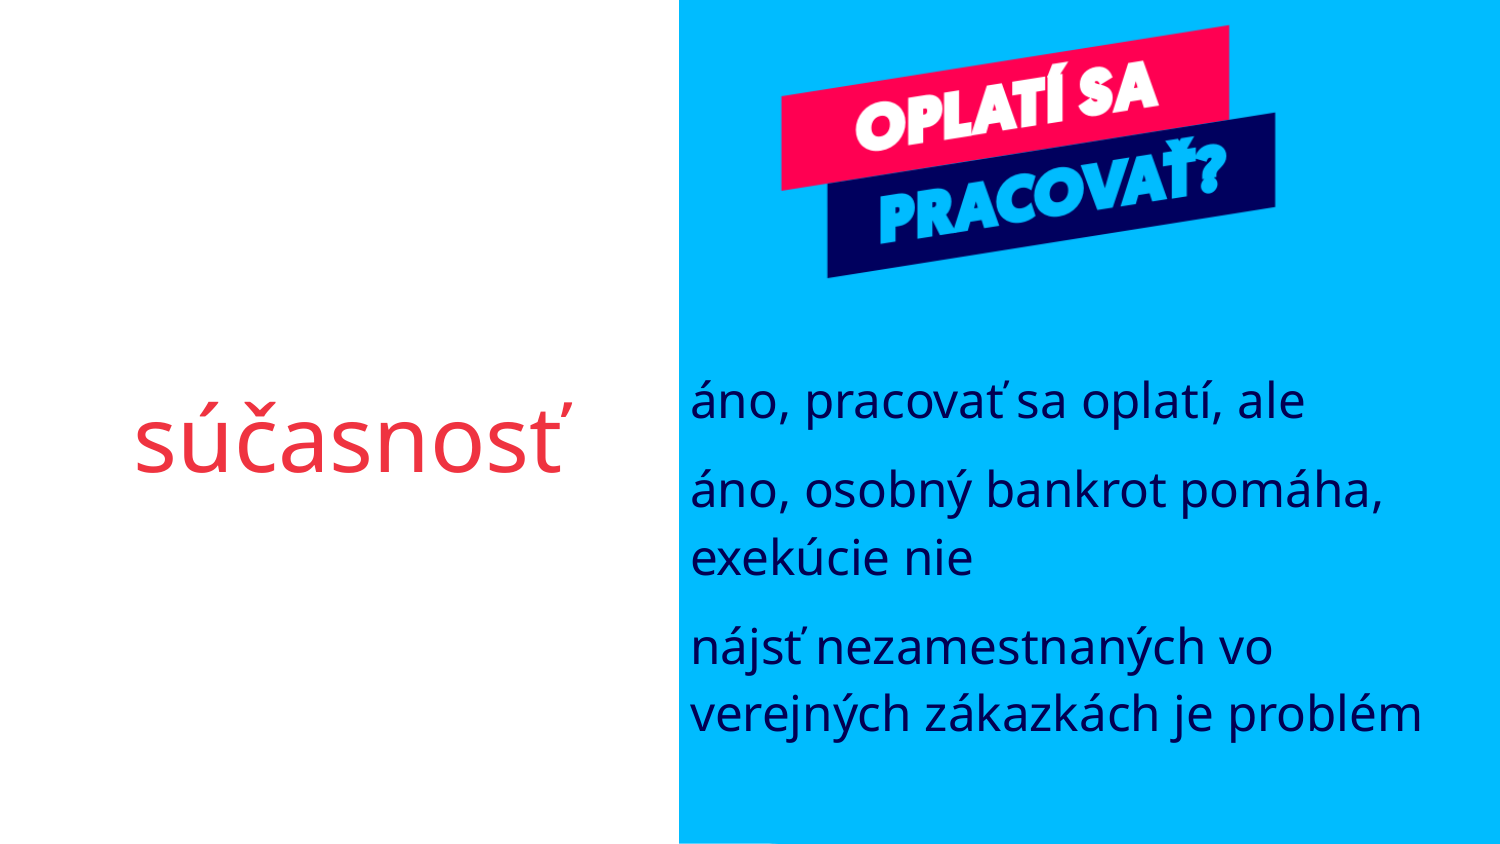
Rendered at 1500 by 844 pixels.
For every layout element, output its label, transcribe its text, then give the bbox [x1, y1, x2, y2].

list áno, pracovať sa oplatí, ale áno, osobný bankrot pomáha, exekúcie nie nájsť nezamestnaných vo verejných zákazkách je problém [637, 366, 1425, 768]
picture [782, 26, 1275, 277]
title súčasnosť [47, 177, 650, 697]
